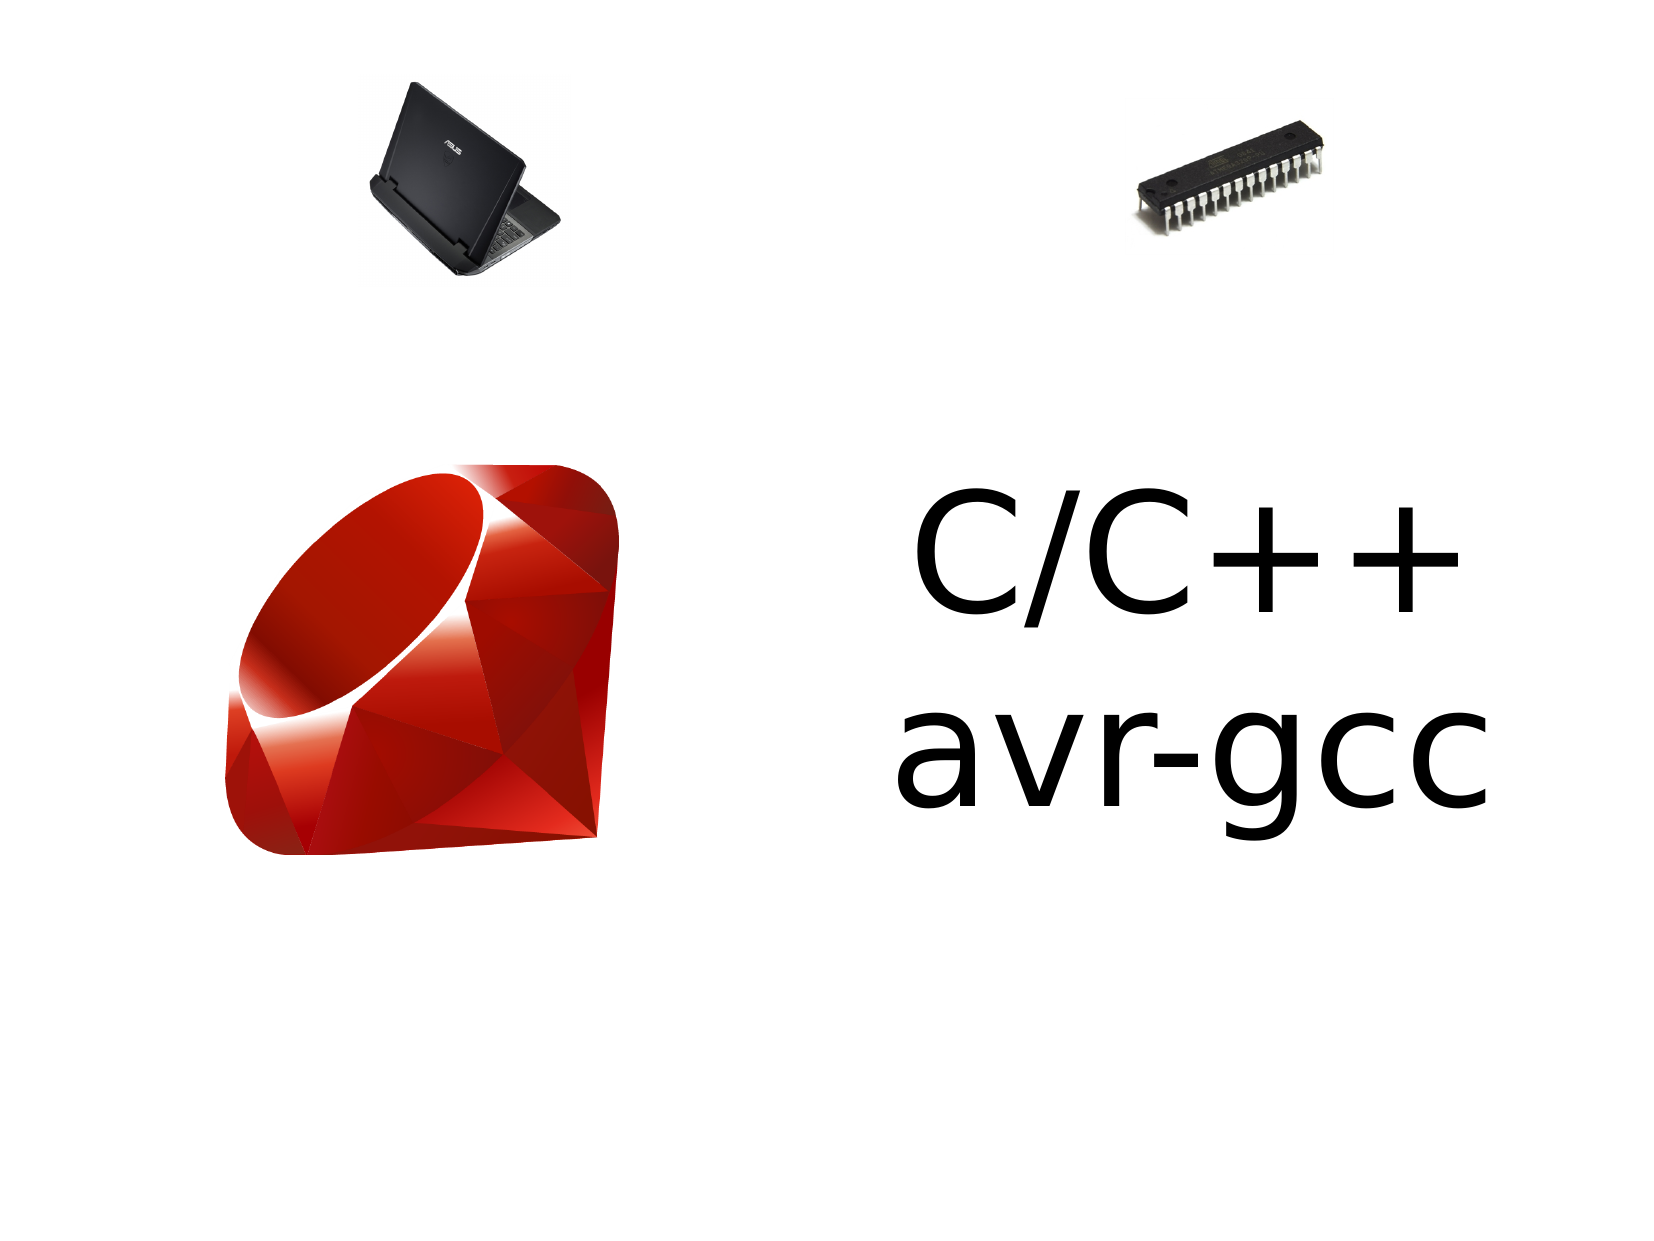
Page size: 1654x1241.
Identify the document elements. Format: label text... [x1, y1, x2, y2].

picture [1125, 98, 1334, 256]
picture [358, 74, 571, 287]
picture [225, 464, 655, 856]
text_box C/C++ avr-gcc [873, 450, 1654, 853]
